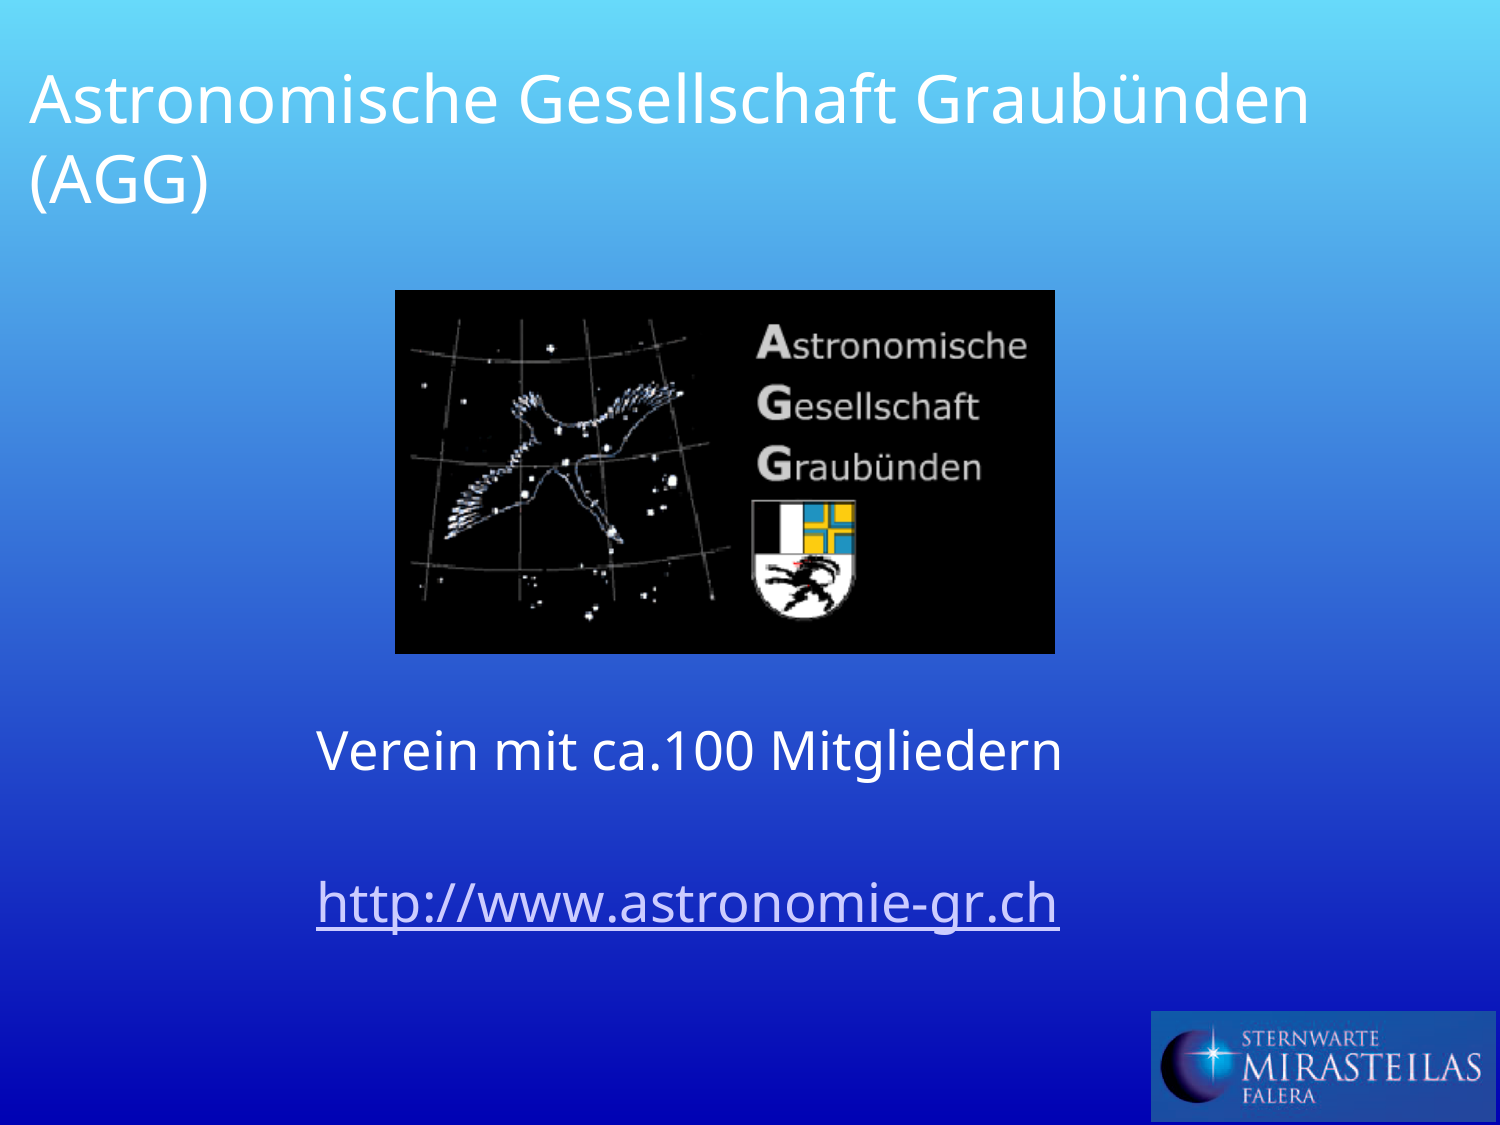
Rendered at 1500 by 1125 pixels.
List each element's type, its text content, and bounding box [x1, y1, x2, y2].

text_box Astronomische Gesellschaft Graubünden (AGG) [29, 124, 1471, 217]
text_box Verein mit ca.100 Mitgliedern http://www.astronomie-gr.ch [301, 708, 1164, 1016]
picture [395, 290, 1055, 654]
picture [1151, 1011, 1496, 1122]
